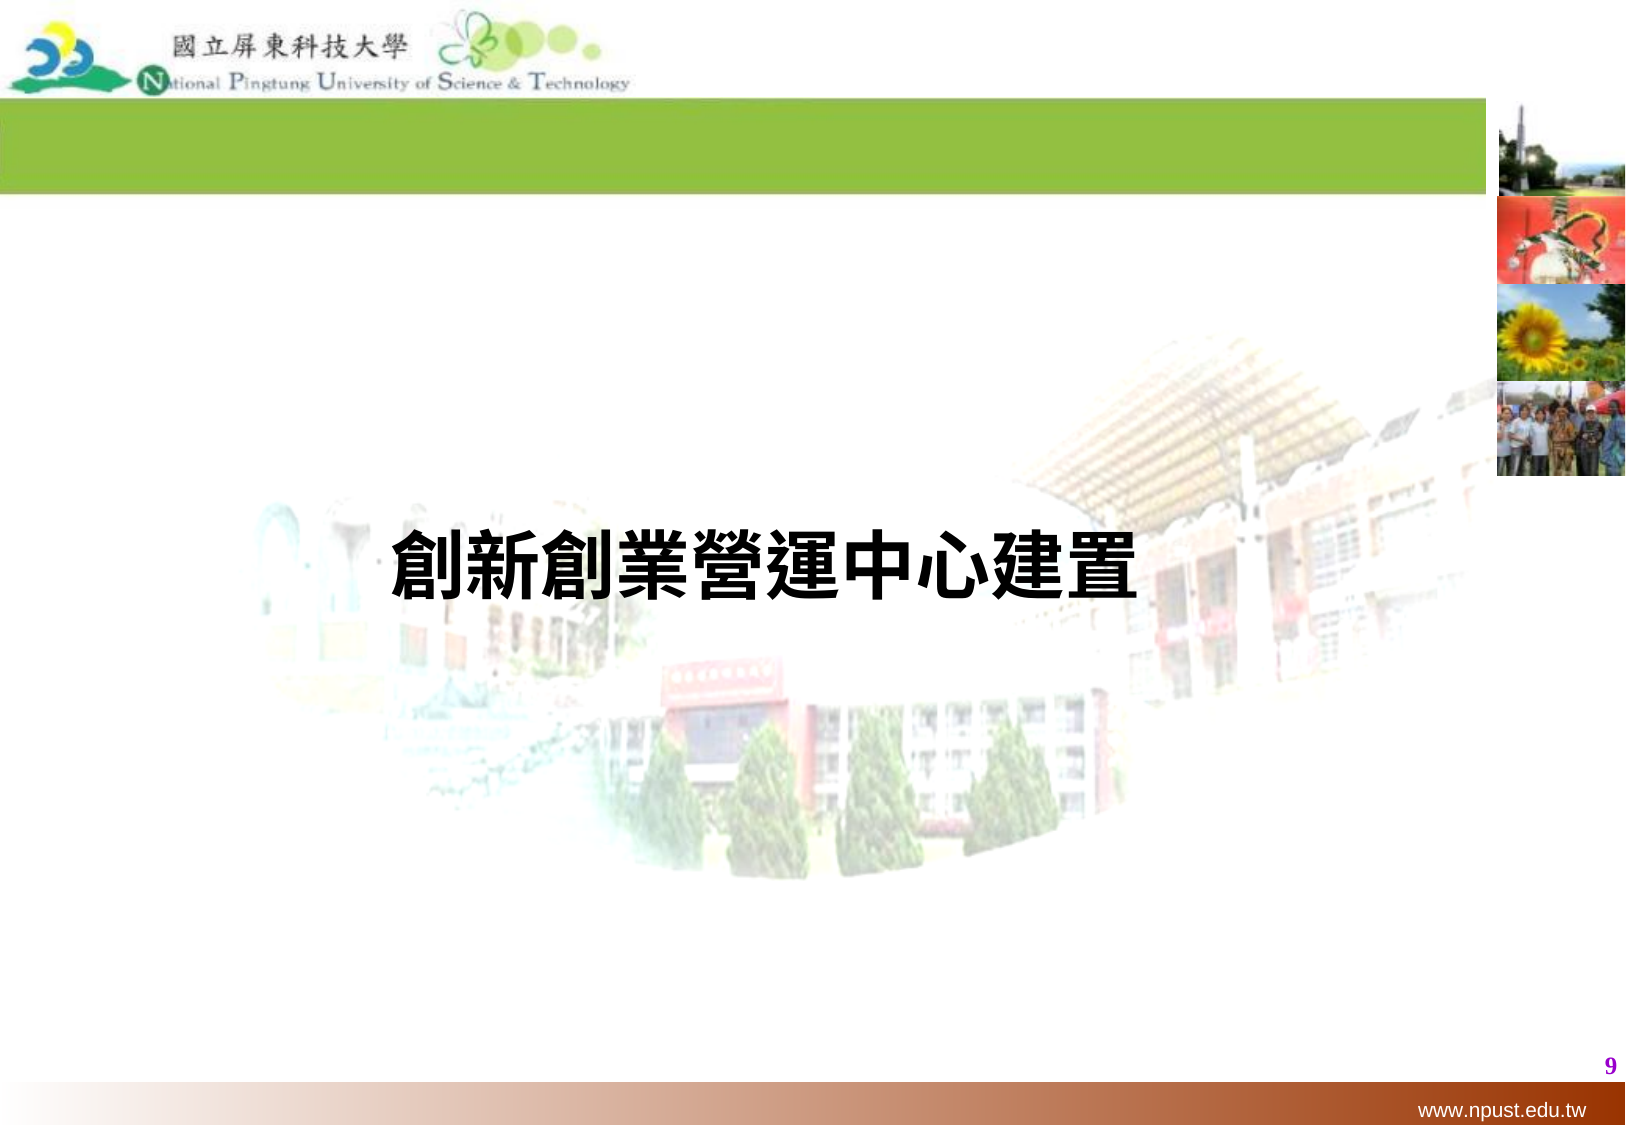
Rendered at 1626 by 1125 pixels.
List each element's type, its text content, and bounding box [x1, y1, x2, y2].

text_box 創新創業營運中心建置 [210, 503, 1321, 623]
picture [0, 0, 1486, 220]
picture [1497, 101, 1626, 476]
